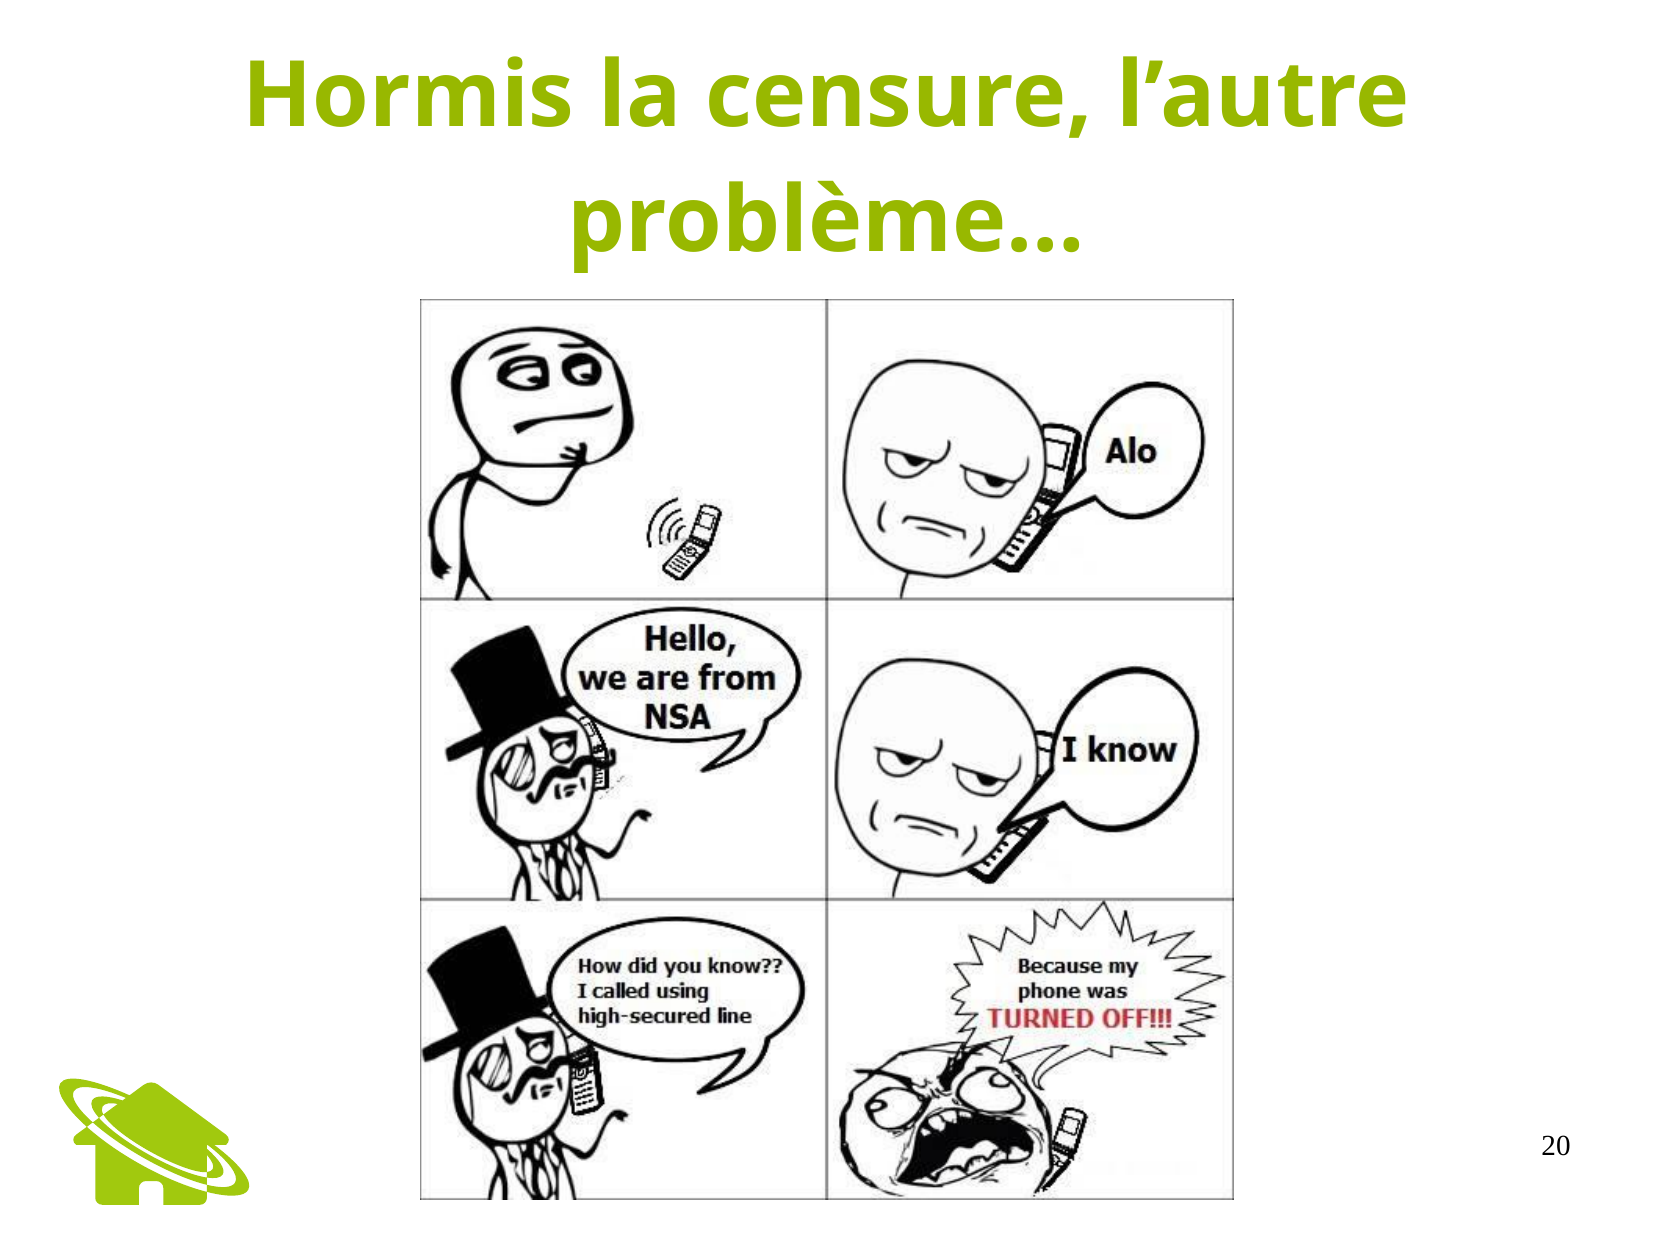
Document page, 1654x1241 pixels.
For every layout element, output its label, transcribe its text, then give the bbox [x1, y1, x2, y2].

title Hormis la censure, l’autre problème… [82, 49, 1571, 257]
picture [420, 299, 1234, 1200]
